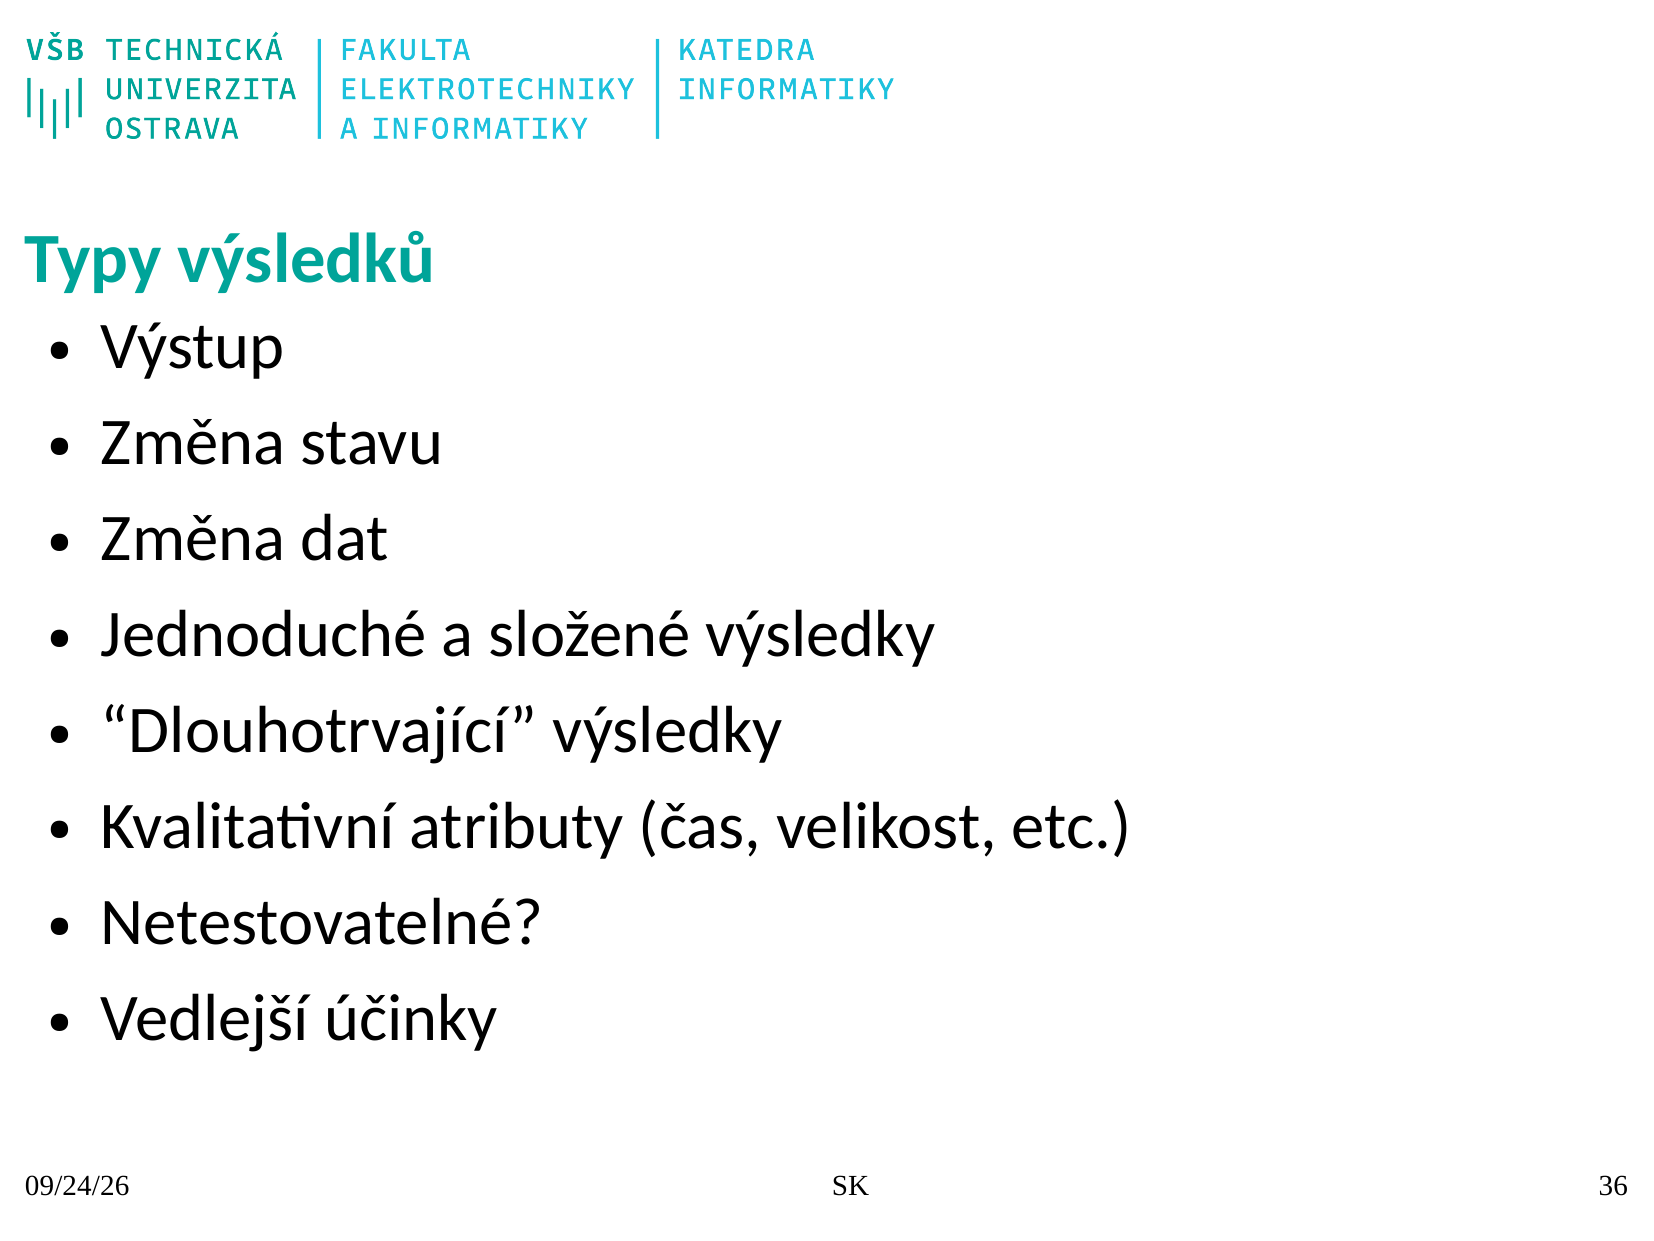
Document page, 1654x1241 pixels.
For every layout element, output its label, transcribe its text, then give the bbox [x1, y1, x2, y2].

title Typy výsledků [24, 169, 1629, 300]
list Výstup Změna stavu Změna dat Jednoduché a složené výsledky “Dlouhotrvající” výsledky Kvalitativní atributy (čas, velikost, etc.) Netestovatelné? Vedlejší účinky [30, 318, 1629, 1146]
picture [26, 31, 894, 139]
